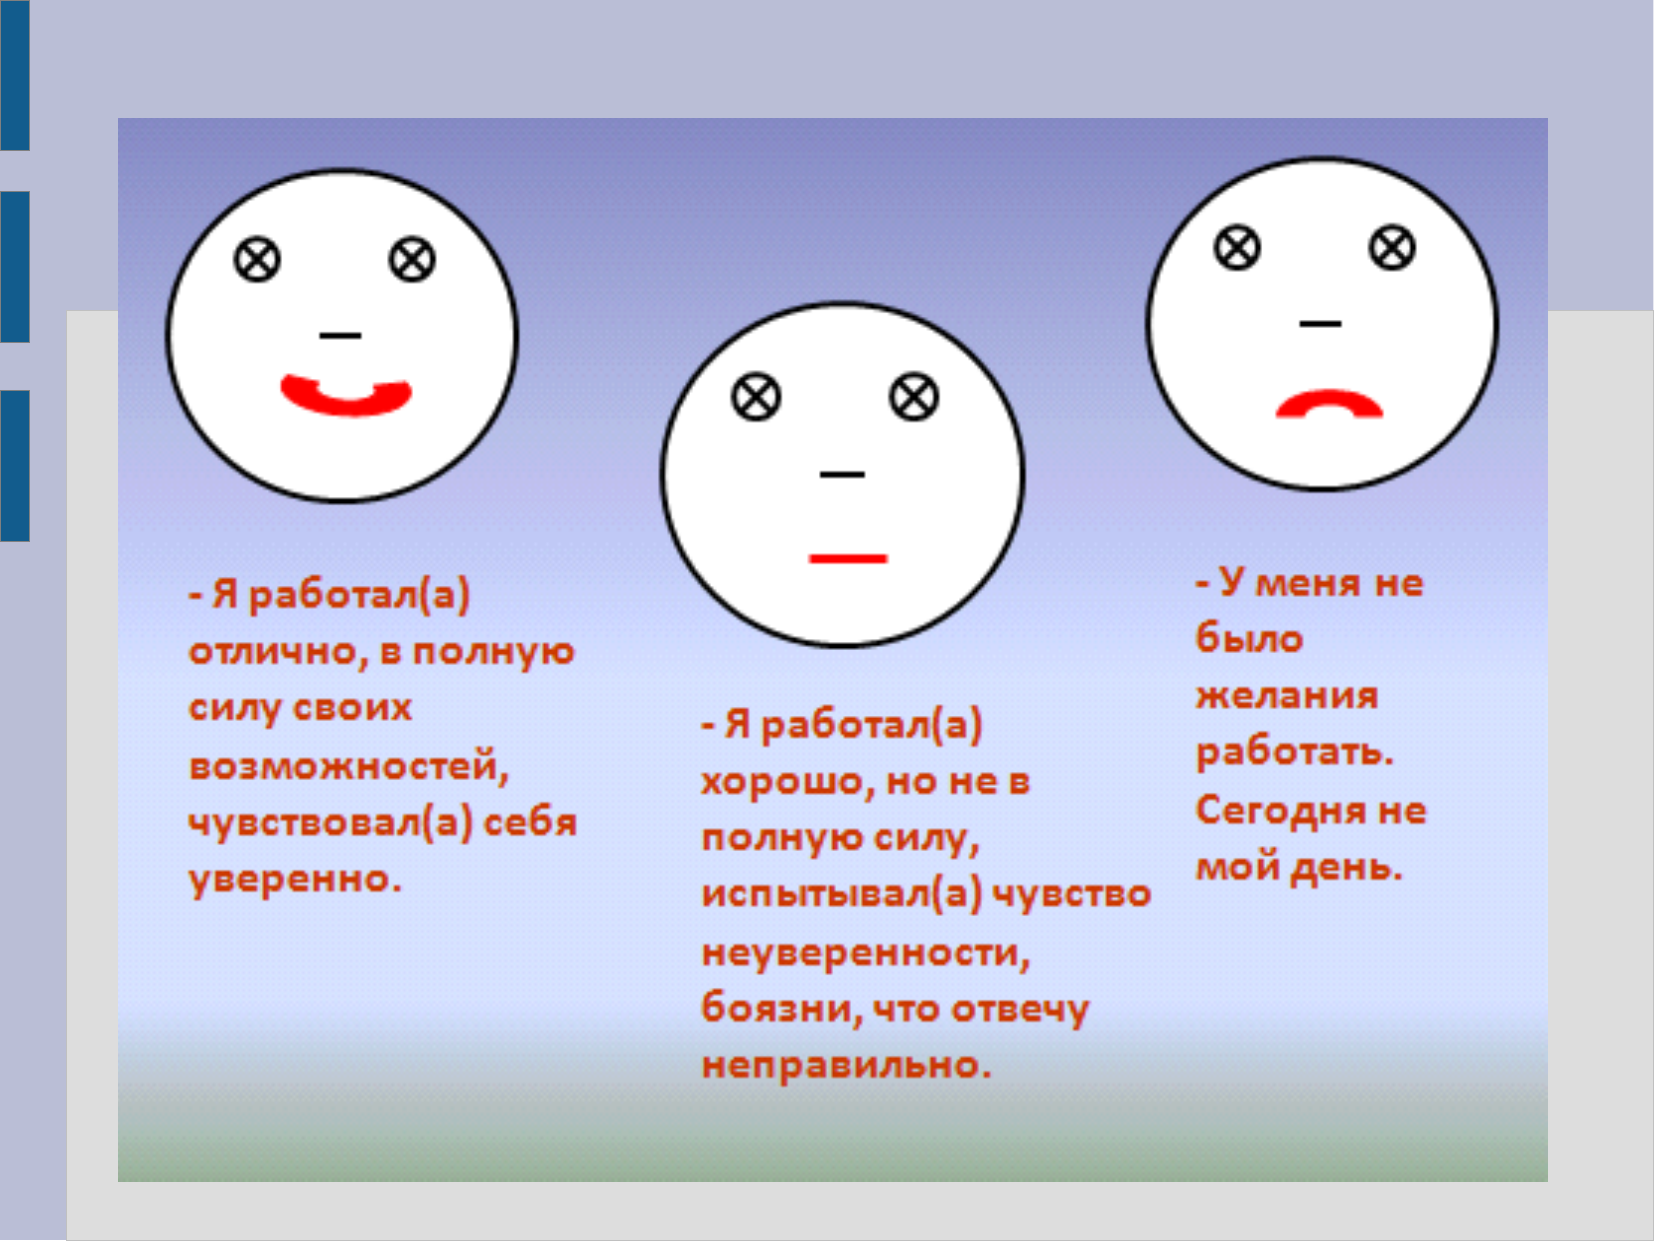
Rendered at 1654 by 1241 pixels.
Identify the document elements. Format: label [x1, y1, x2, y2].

picture [118, 118, 1548, 1182]
